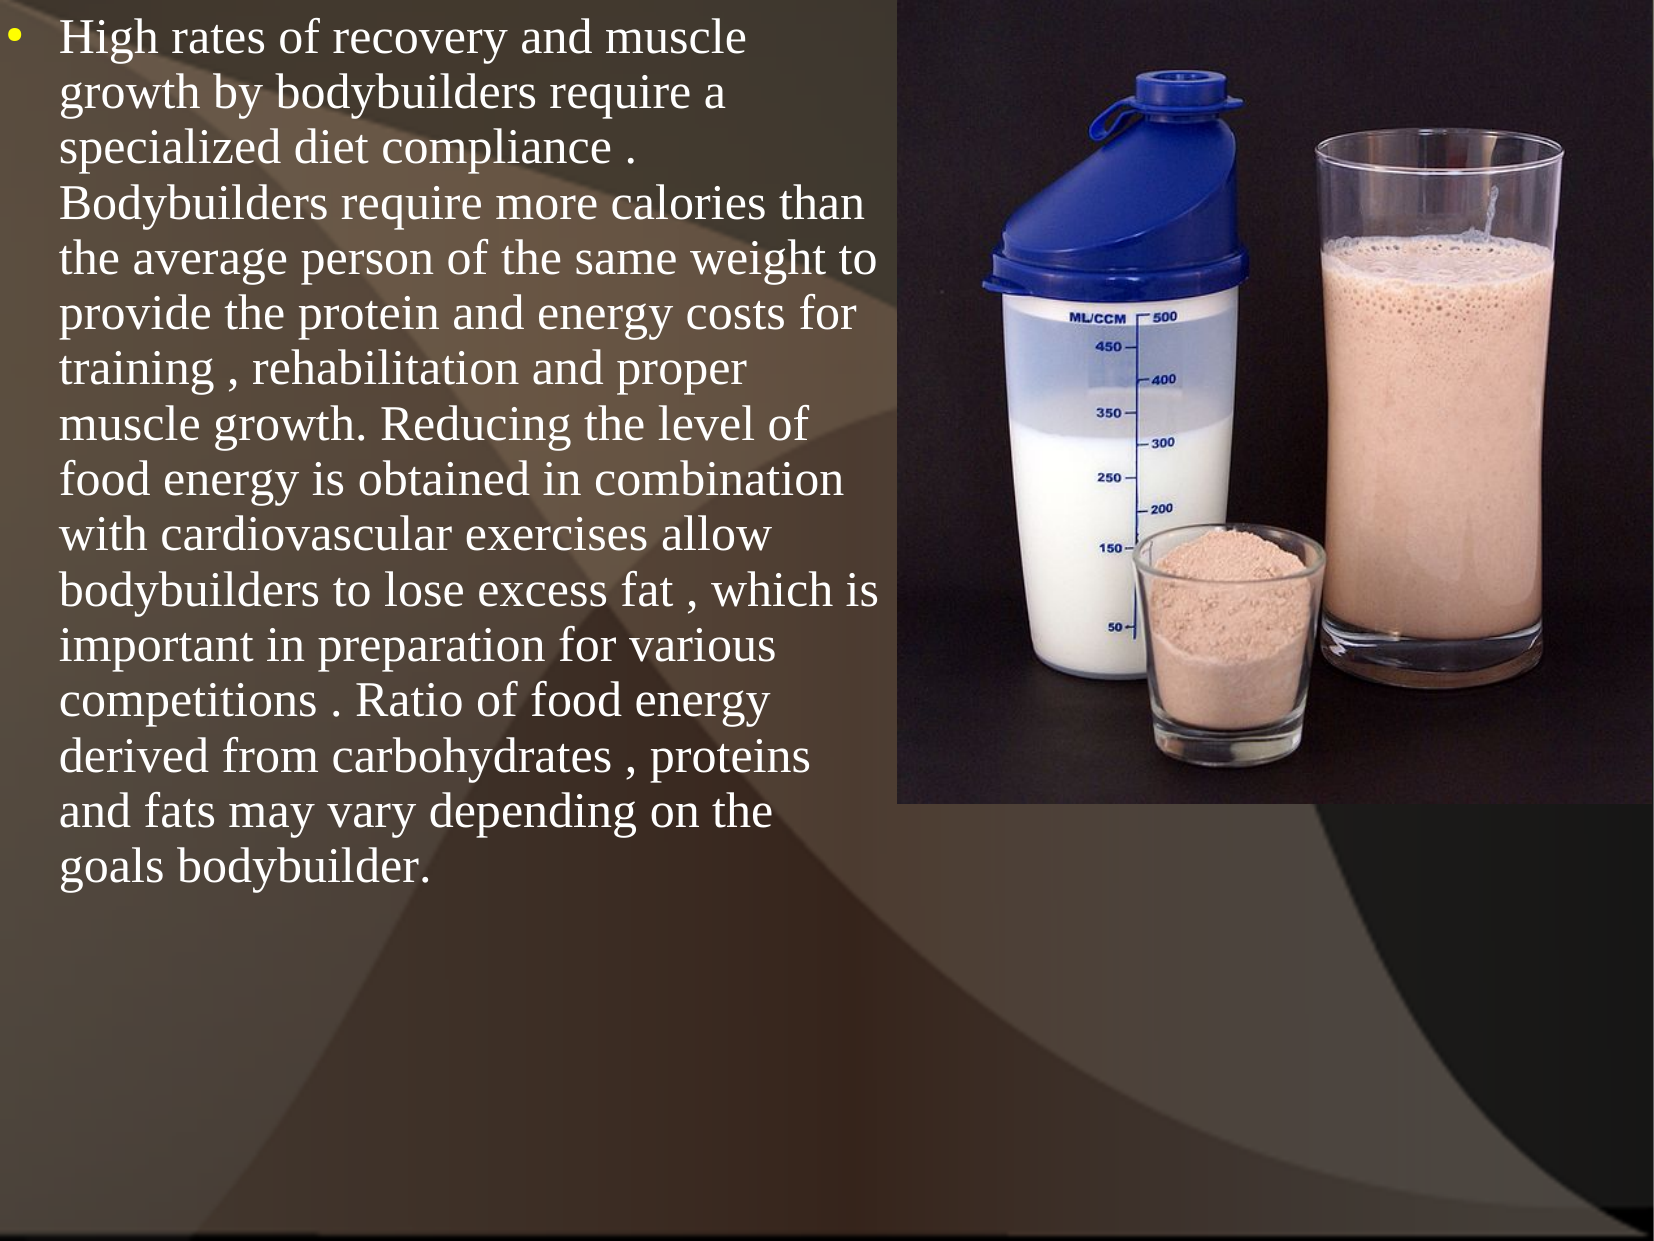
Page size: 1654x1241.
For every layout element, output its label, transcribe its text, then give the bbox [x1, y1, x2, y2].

picture [0, 0, 1654, 1241]
list High rates of recovery and muscle growth by bodybuilders require a specialized diet compliance . Bodybuilders require more calories than the average person of the same weight to provide the protein and energy costs for training , rehabilitation and proper muscle growth. Reducing the level of food energy is obtained in combination with cardiovascular exercises allow bodybuilders to lose excess fat , which is important in preparation for various competitions . Ratio of food energy derived from carbohydrates , proteins and fats may vary depending on the goals bodybuilder. [0, 8, 886, 910]
